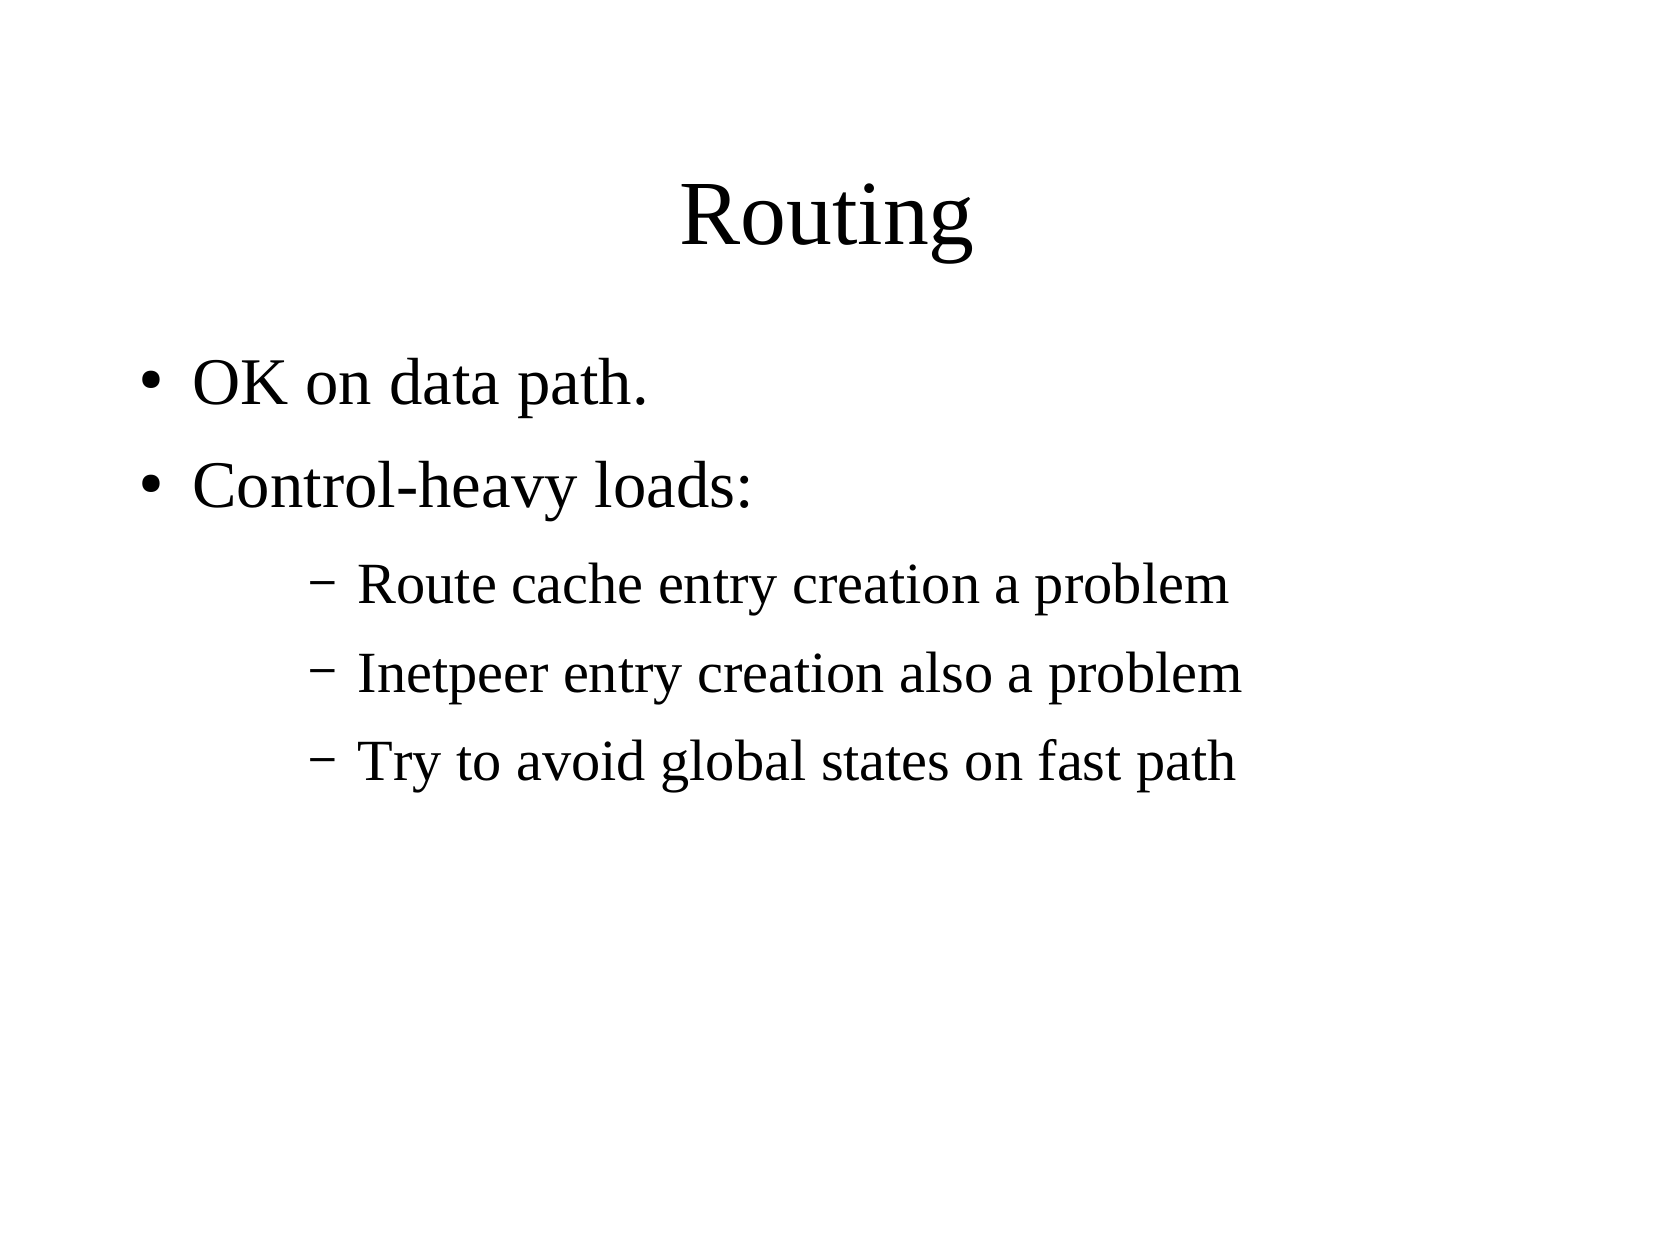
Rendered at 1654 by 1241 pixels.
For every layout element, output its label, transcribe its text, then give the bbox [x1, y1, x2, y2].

title Routing [121, 110, 1534, 318]
list OK on data path. Control-heavy loads: Route cache entry creation a problem Inetpeer entry creation also a problem Try to avoid global states on fast path [121, 344, 1534, 1127]
